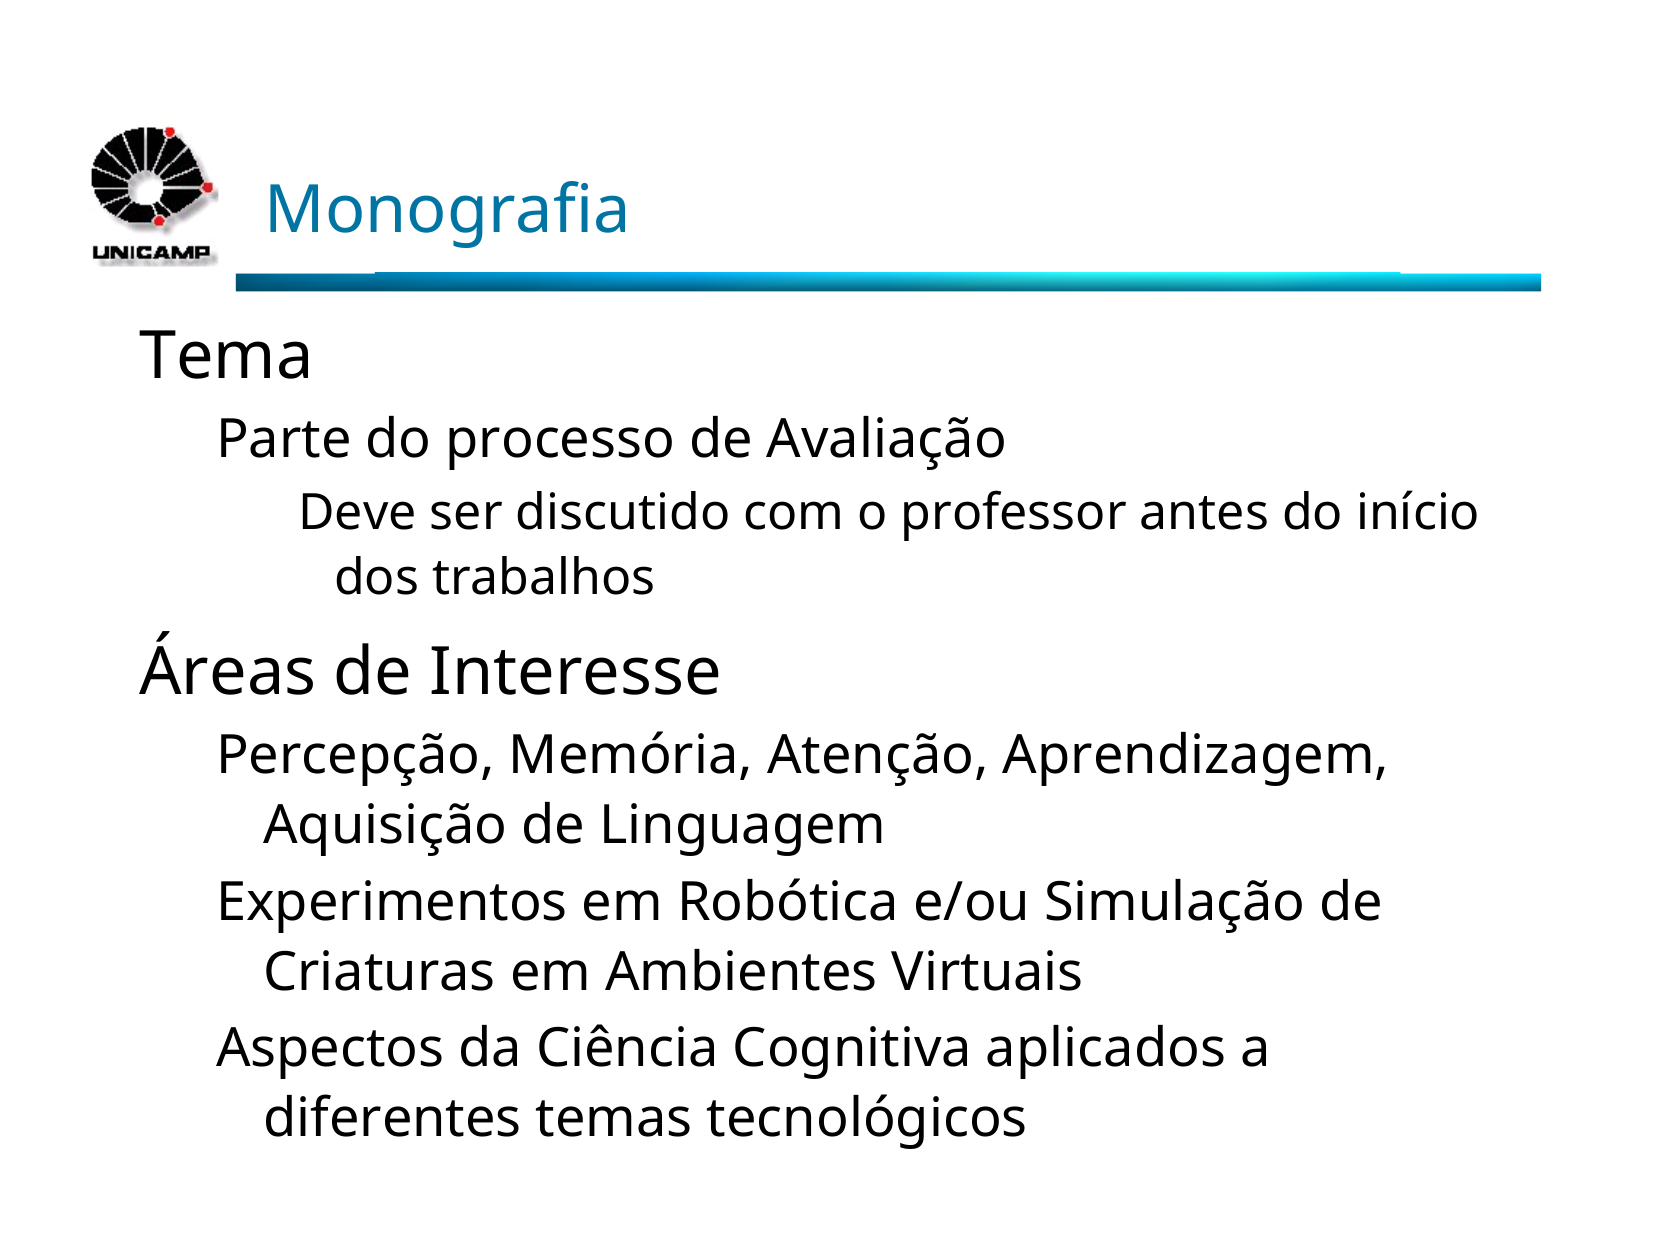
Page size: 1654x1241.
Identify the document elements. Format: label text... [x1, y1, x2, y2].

picture [125, 272, 1654, 295]
title Monografia [264, 42, 1534, 250]
list Tema Parte do processo de Avaliação Deve ser discutido com o professor antes do início dos trabalhos Áreas de Interesse Percepção, Memória, Atenção, Aprendizagem, Aquisição de Linguagem Experimentos em Robótica e/ou Simulação de Criaturas em Ambientes Virtuais Aspectos da Ciência Cognitiva aplicados a diferentes temas tecnológicos [121, 309, 1534, 1182]
